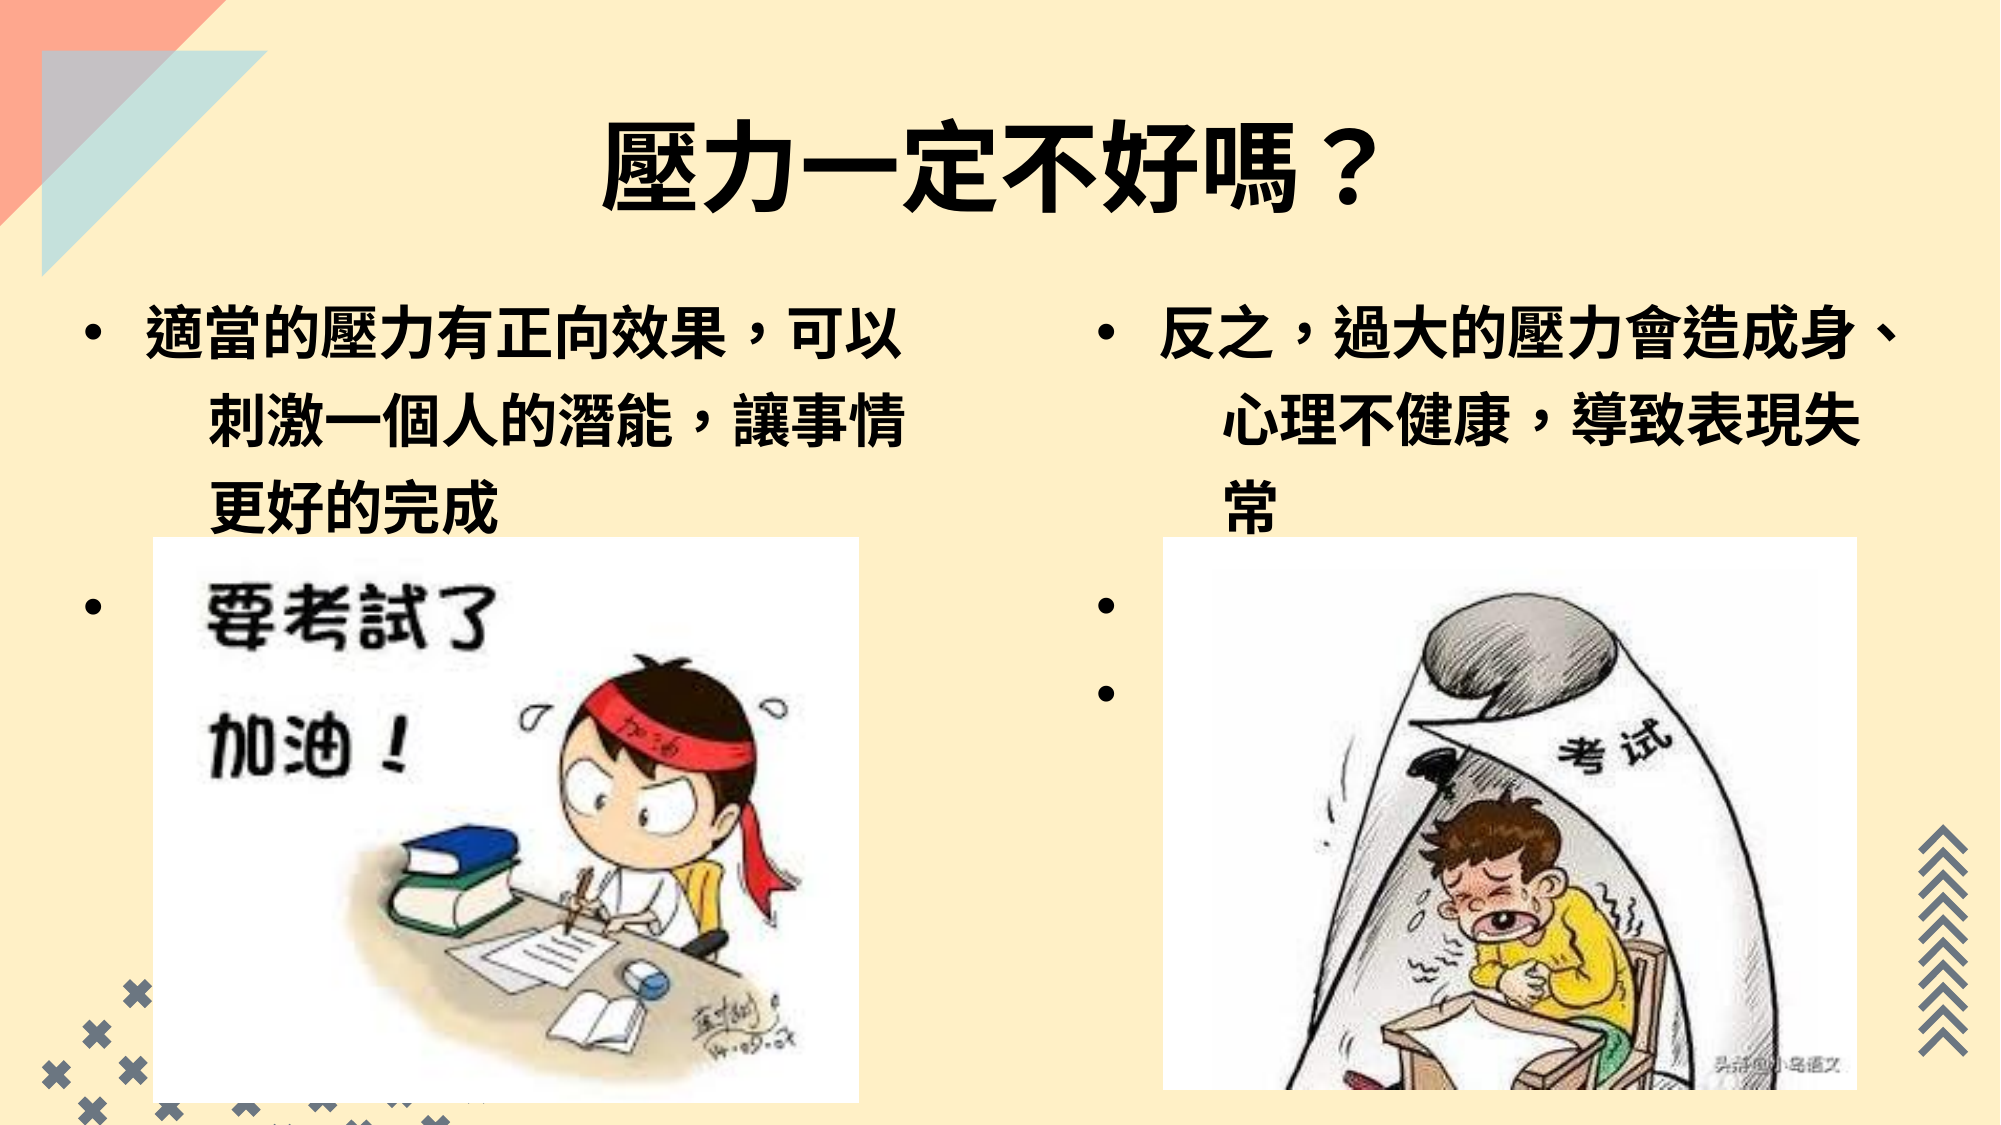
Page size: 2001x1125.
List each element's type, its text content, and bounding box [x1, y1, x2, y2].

text_box 反之，過大的壓力會造成身、心理不健康，導致表現失常 [1081, 270, 1905, 555]
text_box 適當的壓力有正向效果，可以刺激一個人的潛能，讓事情更好的完成 [68, 271, 934, 555]
picture [1163, 537, 1857, 1090]
picture [153, 537, 859, 1103]
text_box 壓力一定不好嗎？ [68, 97, 1932, 223]
